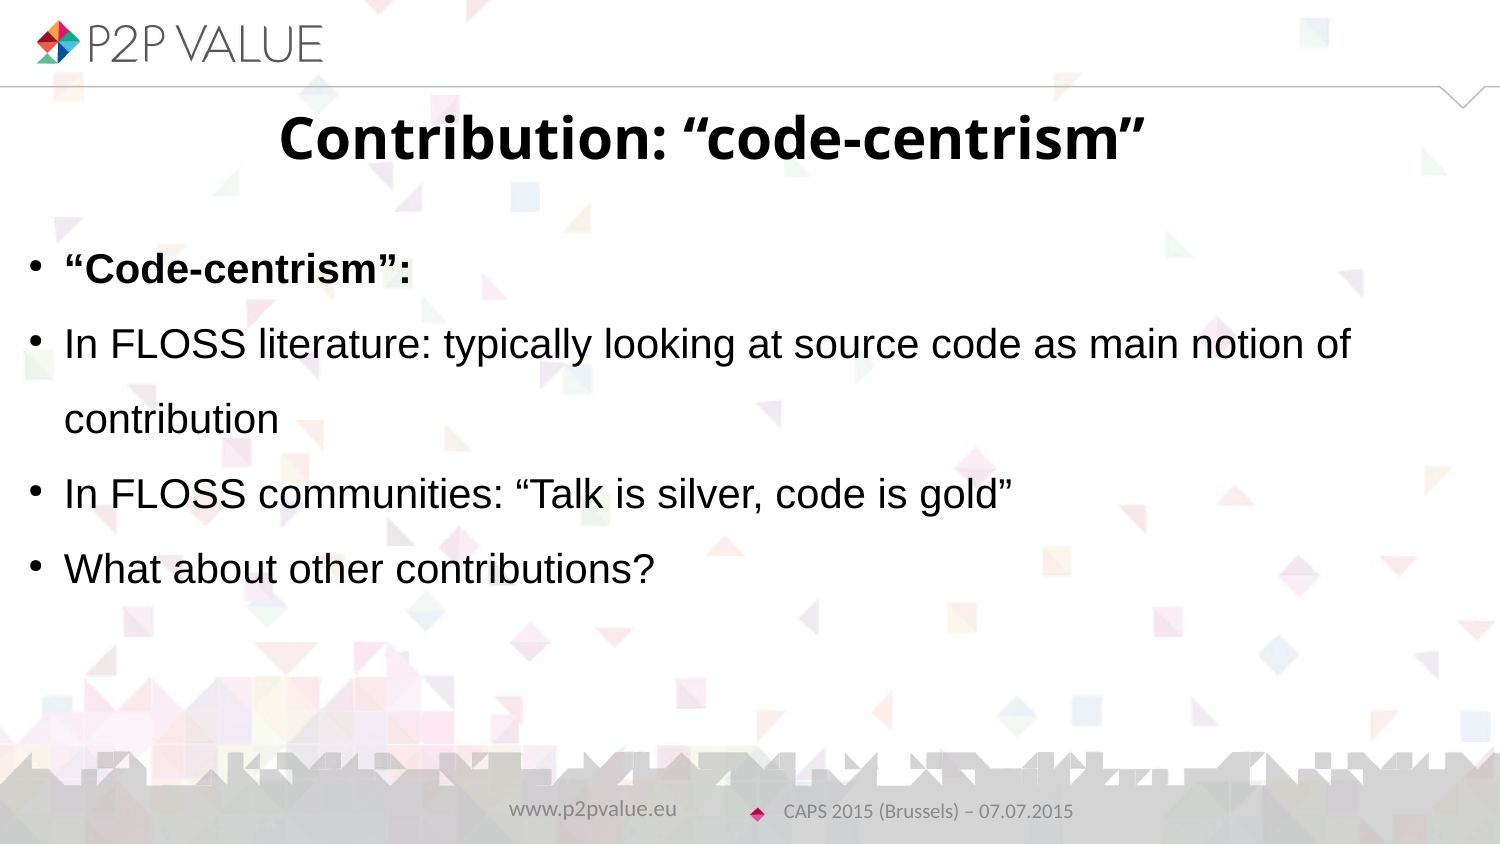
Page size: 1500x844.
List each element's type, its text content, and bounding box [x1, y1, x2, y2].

picture [0, 0, 1500, 844]
text_box CAPS 2015 (Brussels) – 07.07.2015 [770, 787, 1463, 833]
title Contribution: “code-centrism” [60, 92, 1366, 181]
subtitle “Code-centrism”: In FLOSS literature: typically looking at source code as main notion of contribution In FLOSS communities: “Talk is silver, code is gold” What about other contributions? [15, 210, 1496, 766]
text_box www.p2pvalue.eu [502, 786, 721, 827]
